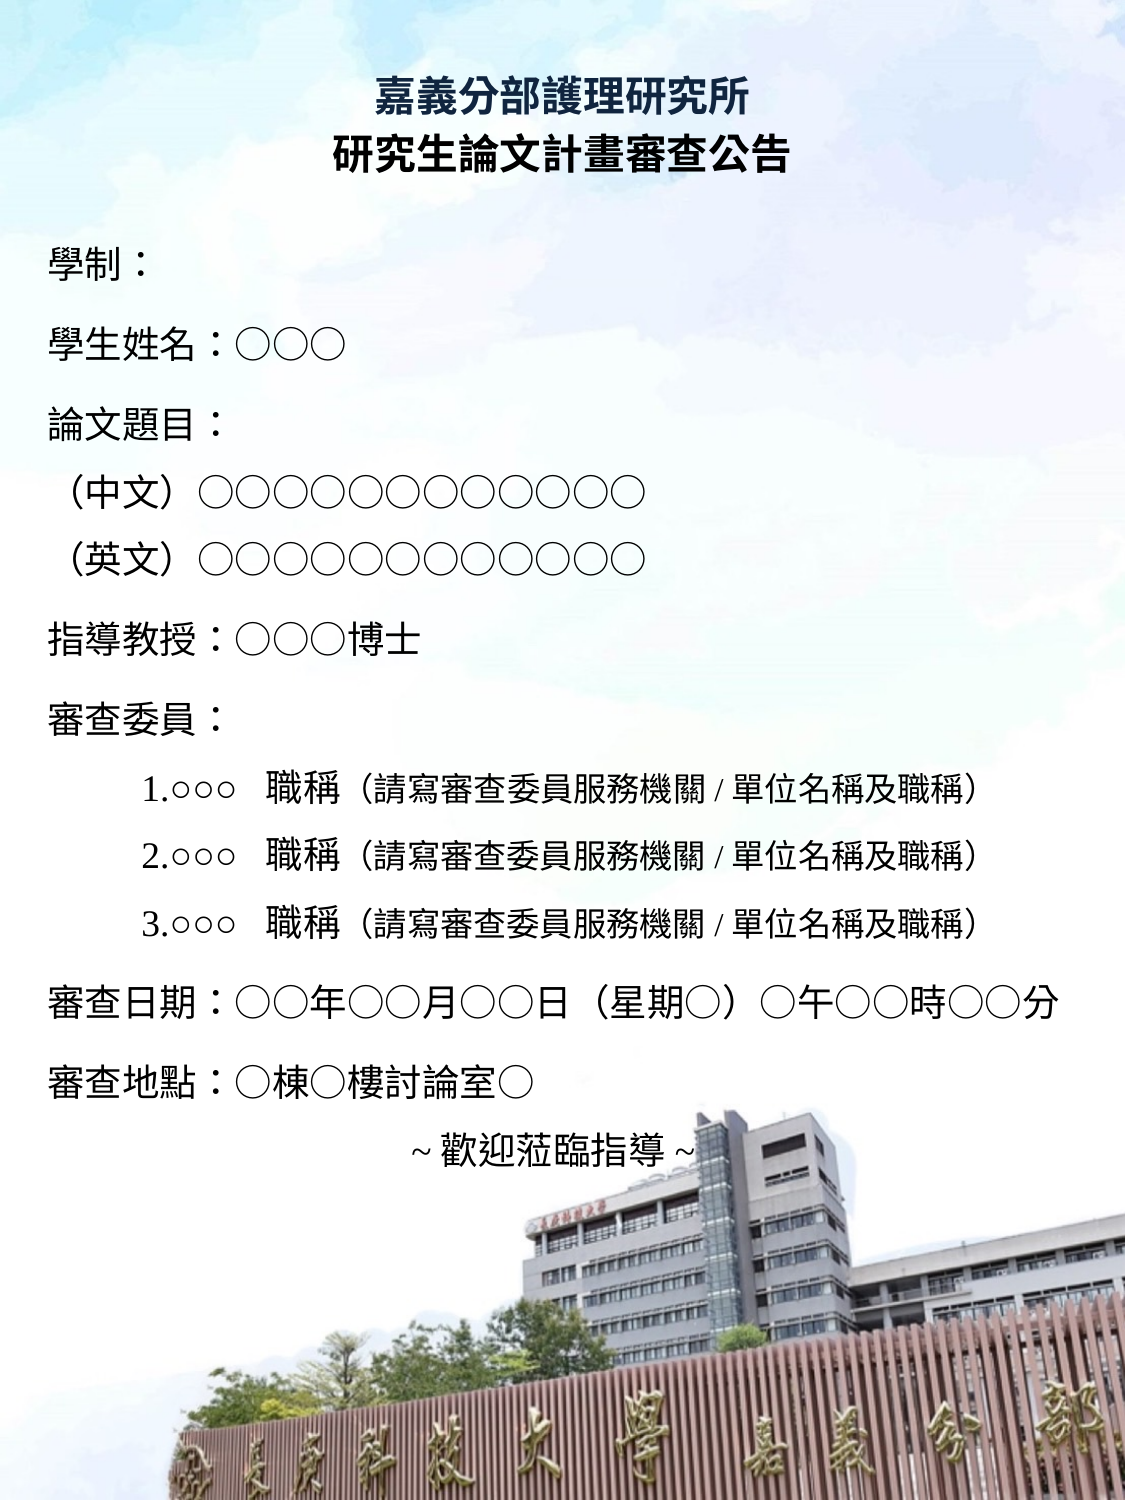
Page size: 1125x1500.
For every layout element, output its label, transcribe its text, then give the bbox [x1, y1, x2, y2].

text_box 學制： 學生姓名：○○○ 論文題目： （中文）○○○○○○○○○○○○ （英文）○○○○○○○○○○○○ 指導教授：○○○博士 審查委員： 1.○○○ 職稱（請寫審查委員服務機關/單位名稱及職稱） 2.○○○ 職稱（請寫審查委員服務機關/單位名稱及職稱） 3.○○○ 職稱（請寫審查委員服務機關/單位名稱及職稱） 審查日期：○○年○○月○○日（星期○）○午○○時○○分 審查地點：○棟○樓討論室○ ~歡迎蒞臨指導~ [32, 211, 1093, 1204]
text_box 嘉義分部護理研究所 [37, 37, 1088, 127]
text_box 研究生論文計畫審查公告 [318, 120, 807, 185]
picture [0, 0, 1125, 1500]
